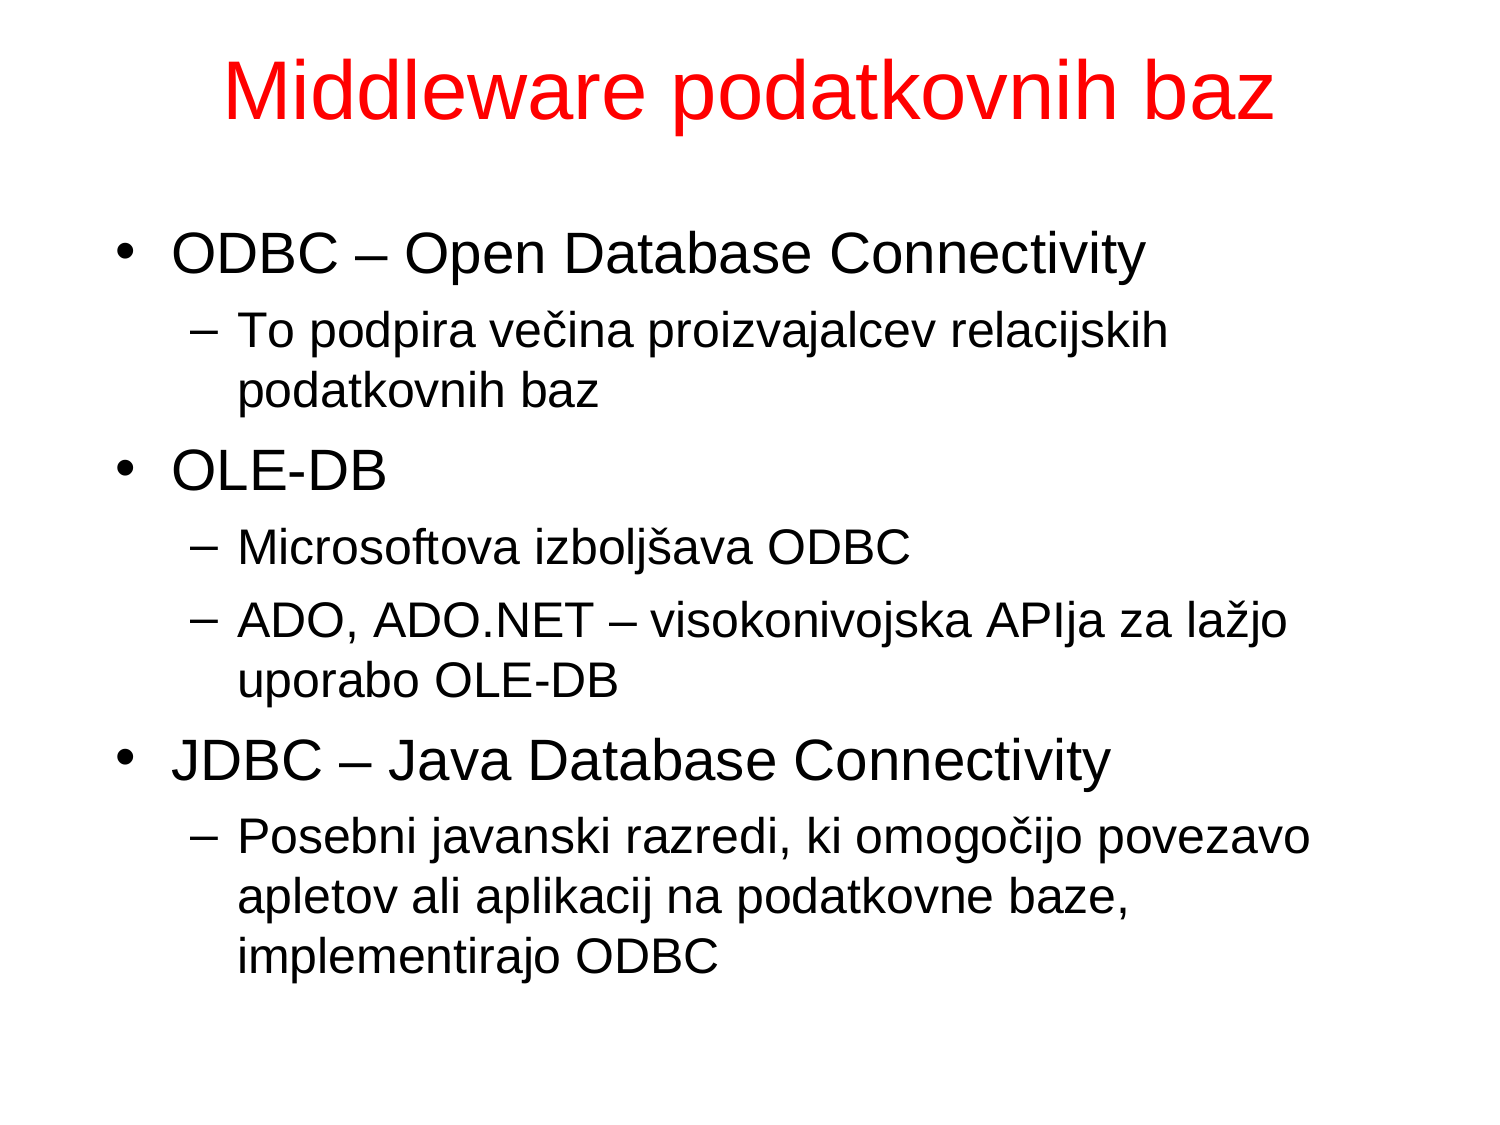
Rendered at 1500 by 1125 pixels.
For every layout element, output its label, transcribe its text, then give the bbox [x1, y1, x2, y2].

title Middleware podatkovnih baz [75, 23, 1426, 149]
list ODBC – Open Database Connectivity To podpira večina proizvajalcev relacijskih podatkovnih baz OLE-DB Microsoftova izboljšava ODBC ADO, ADO.NET – visokonivojska APIja za lažjo uporabo OLE-DB JDBC – Java Database Connectivity Posebni javanski razredi, ki omogočijo povezavo apletov ali aplikacij na podatkovne baze, implementirajo ODBC [100, 208, 1376, 992]
